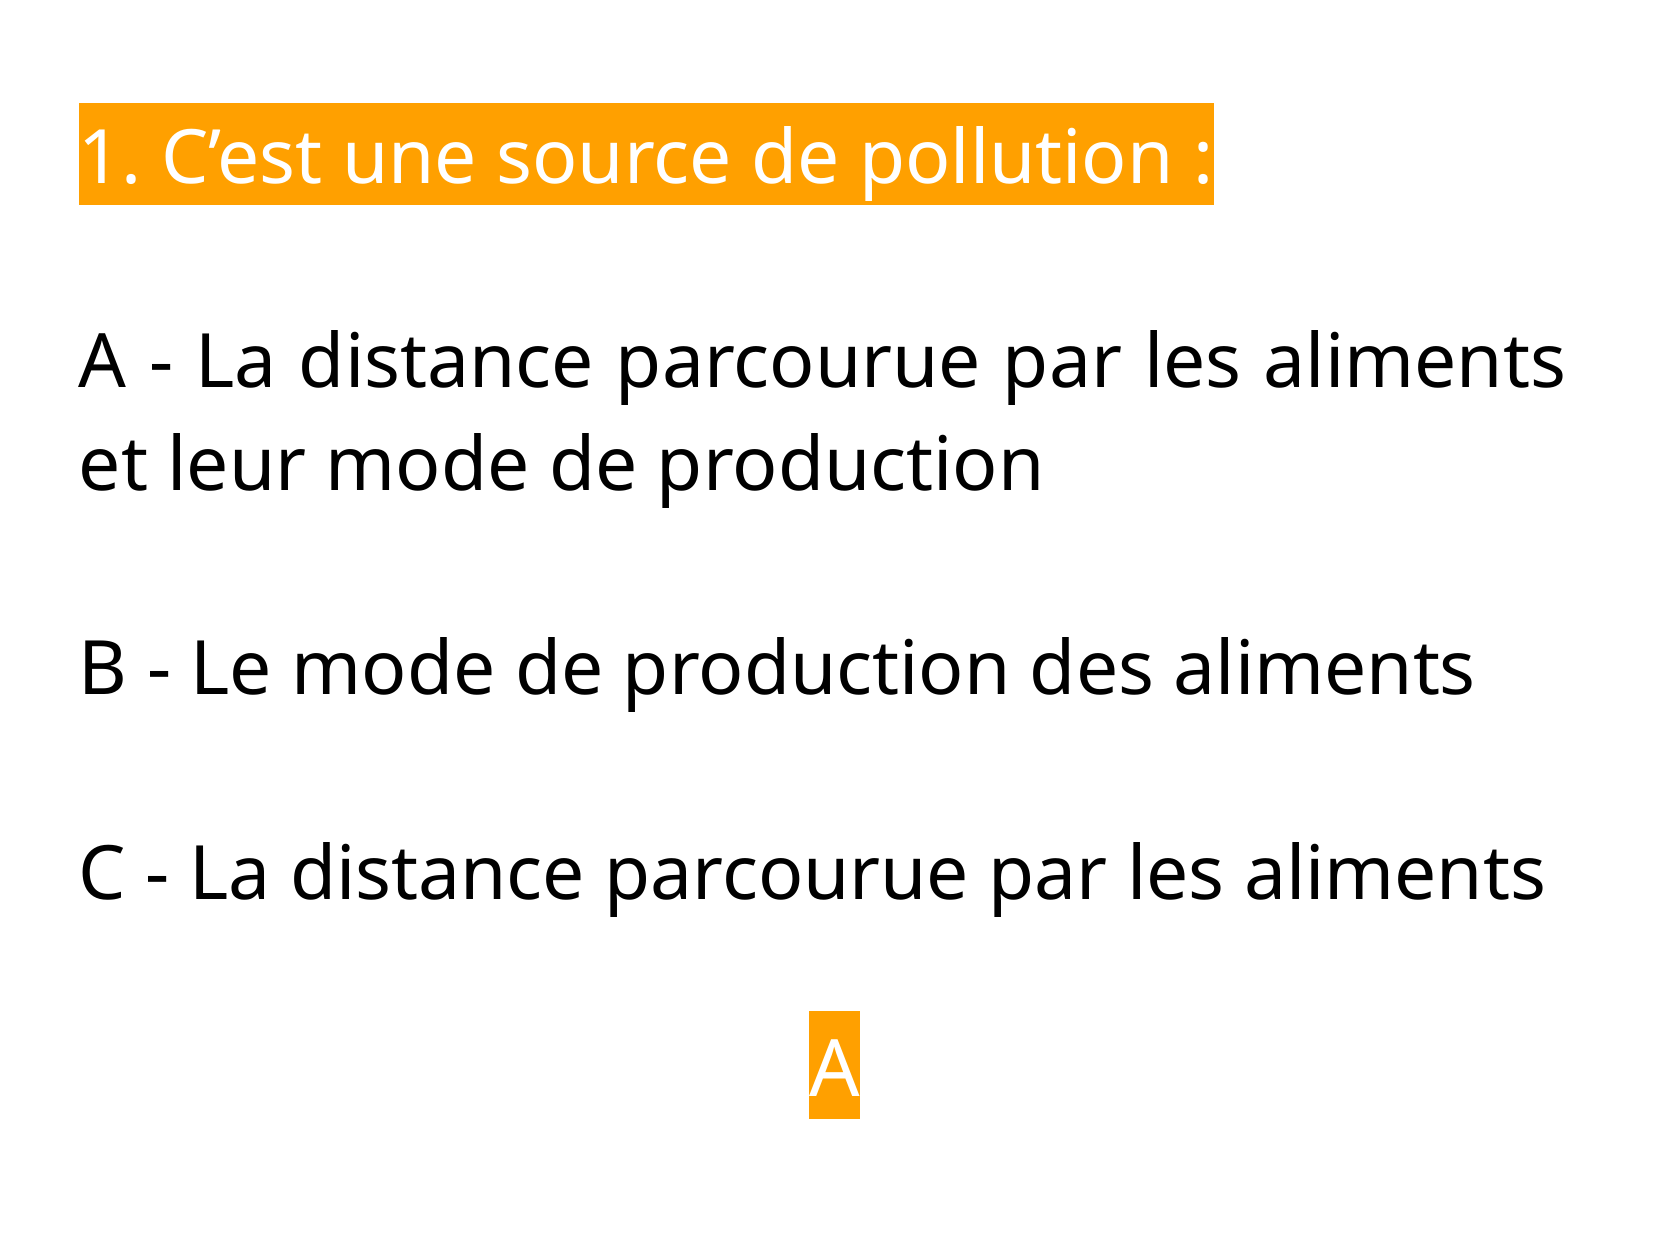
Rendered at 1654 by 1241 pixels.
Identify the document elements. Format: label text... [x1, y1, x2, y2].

text_box A [794, 1003, 886, 1131]
text_box 1. C’est une source de pollution : A - La distance parcourue par les aliments et leur mode de production B - Le mode de production des aliments C - La distance parcourue par les aliments [64, 11, 1583, 1026]
